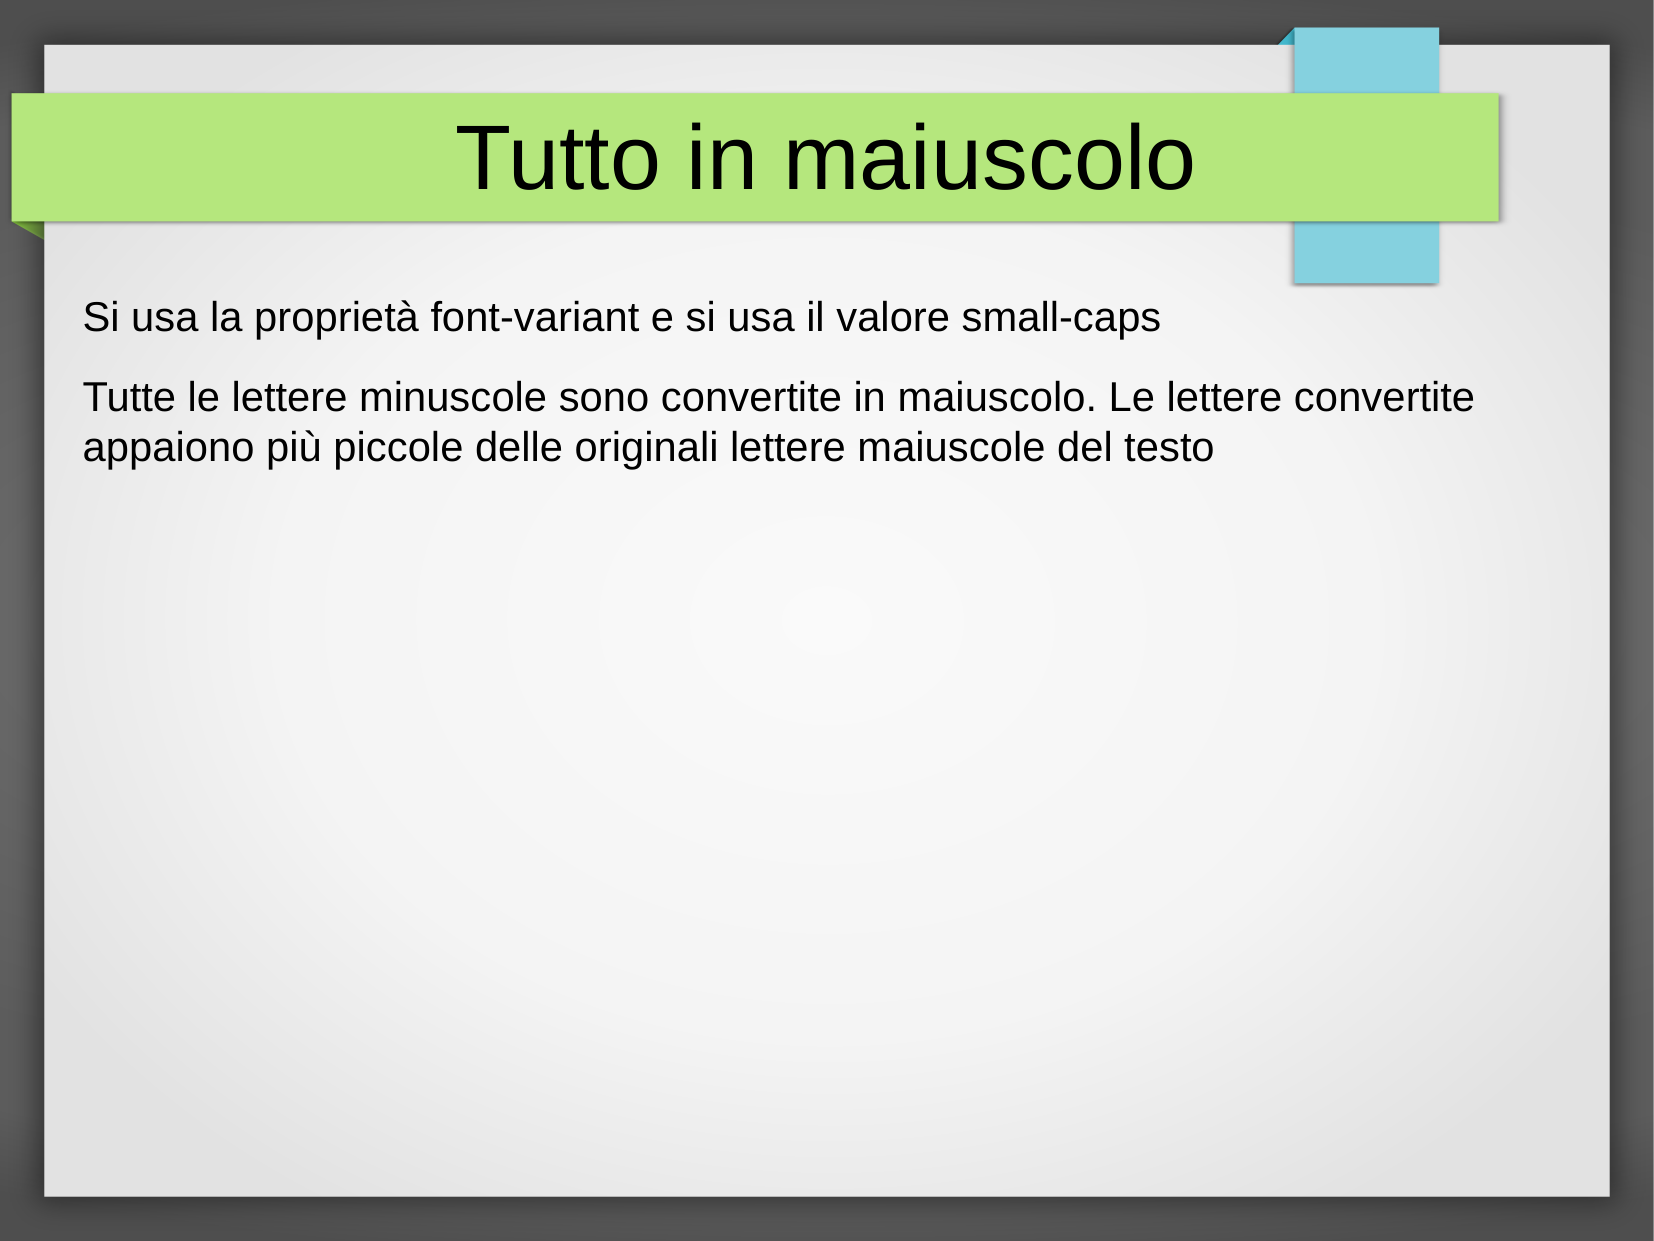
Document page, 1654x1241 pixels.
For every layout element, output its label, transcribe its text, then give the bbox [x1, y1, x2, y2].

title Tutto in maiuscolo [82, 49, 1571, 257]
list Si usa la proprietà font-variant e si usa il valore small-caps Tutte le lettere minuscole sono convertite in maiuscolo. Le lettere convertite appaiono più piccole delle originali lettere maiuscole del testo [82, 290, 1571, 1170]
picture [0, 0, 1654, 1241]
